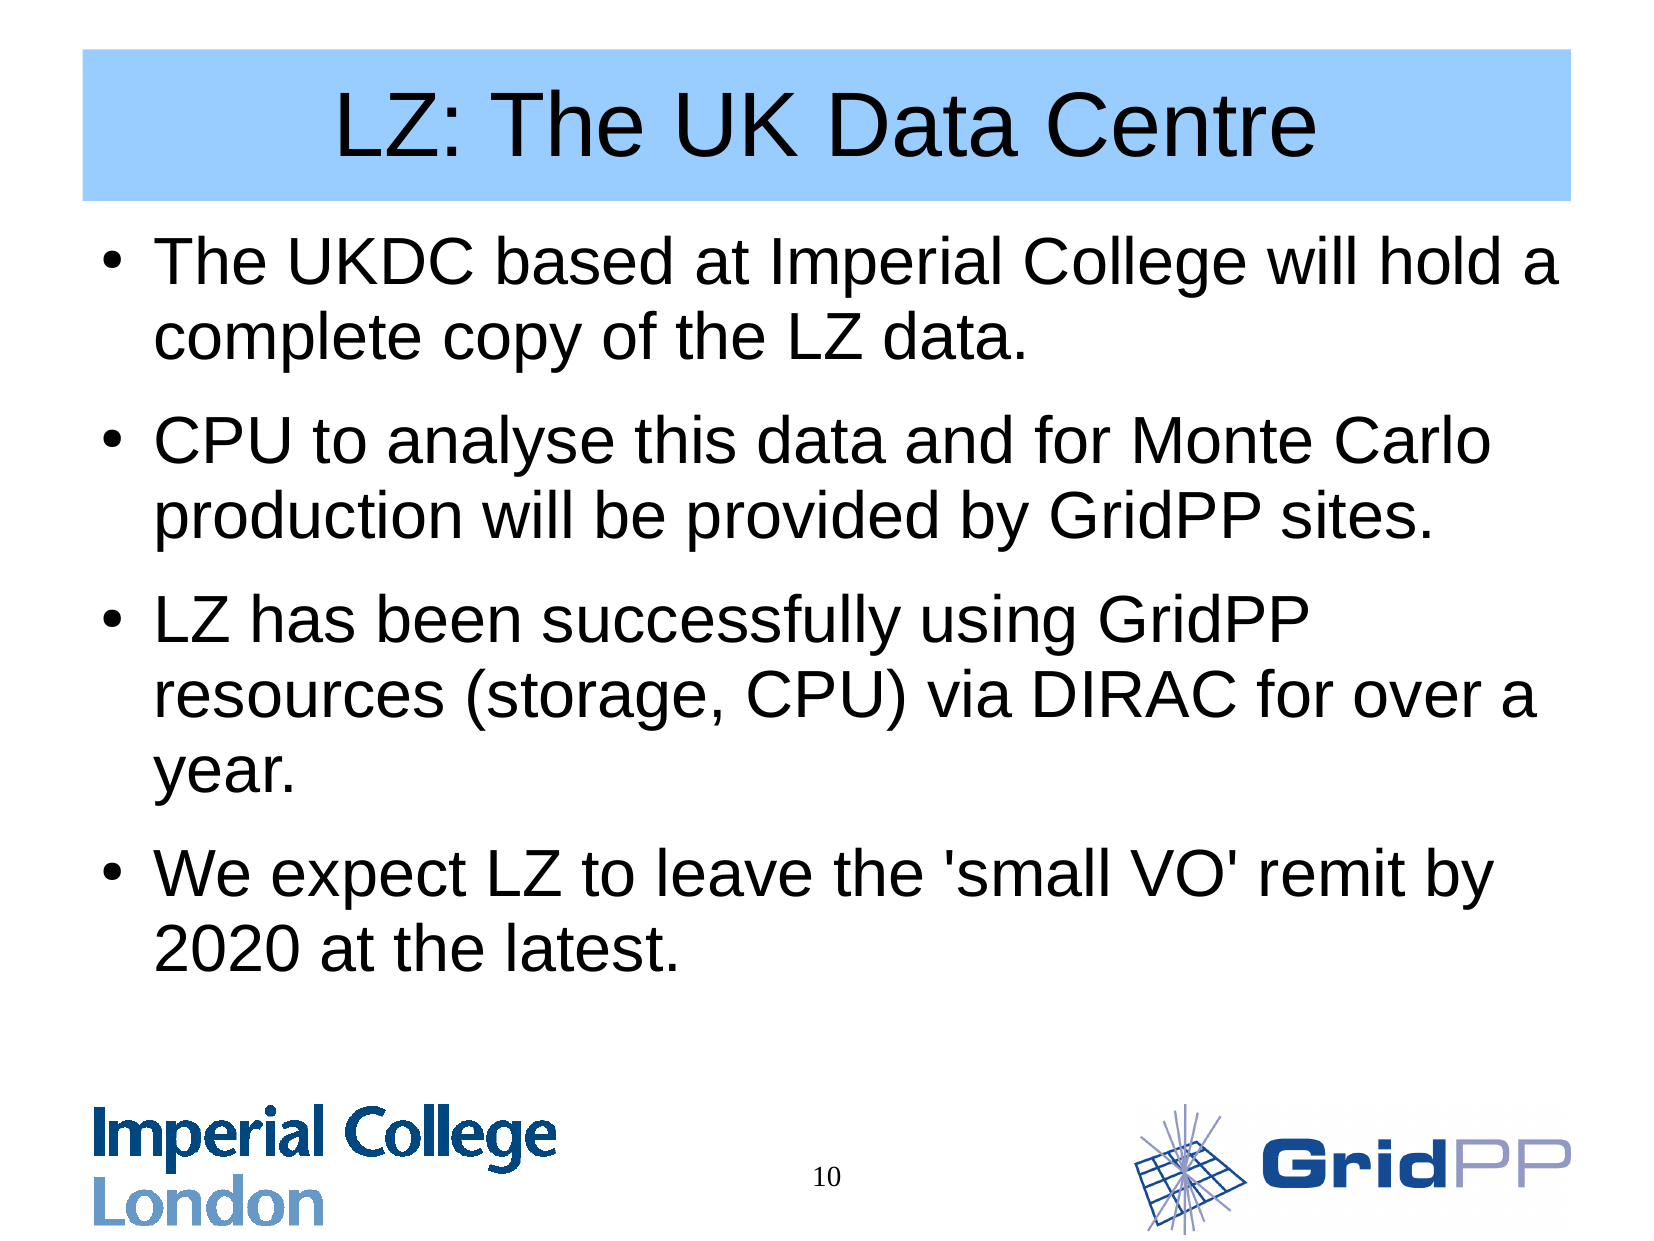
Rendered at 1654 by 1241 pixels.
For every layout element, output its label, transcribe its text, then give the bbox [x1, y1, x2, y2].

list The UKDC based at Imperial College will hold a complete copy of the LZ data. CPU to analyse this data and for Monte Carlo production will be provided by GridPP sites. LZ has been successfully using GridPP resources (storage, CPU) via DIRAC for over a year. We expect LZ to leave the 'small VO' remit by 2020 at the latest. [82, 224, 1571, 1063]
picture [1134, 1104, 1571, 1235]
picture [94, 1104, 556, 1226]
title LZ: The UK Data Centre [82, 49, 1571, 201]
